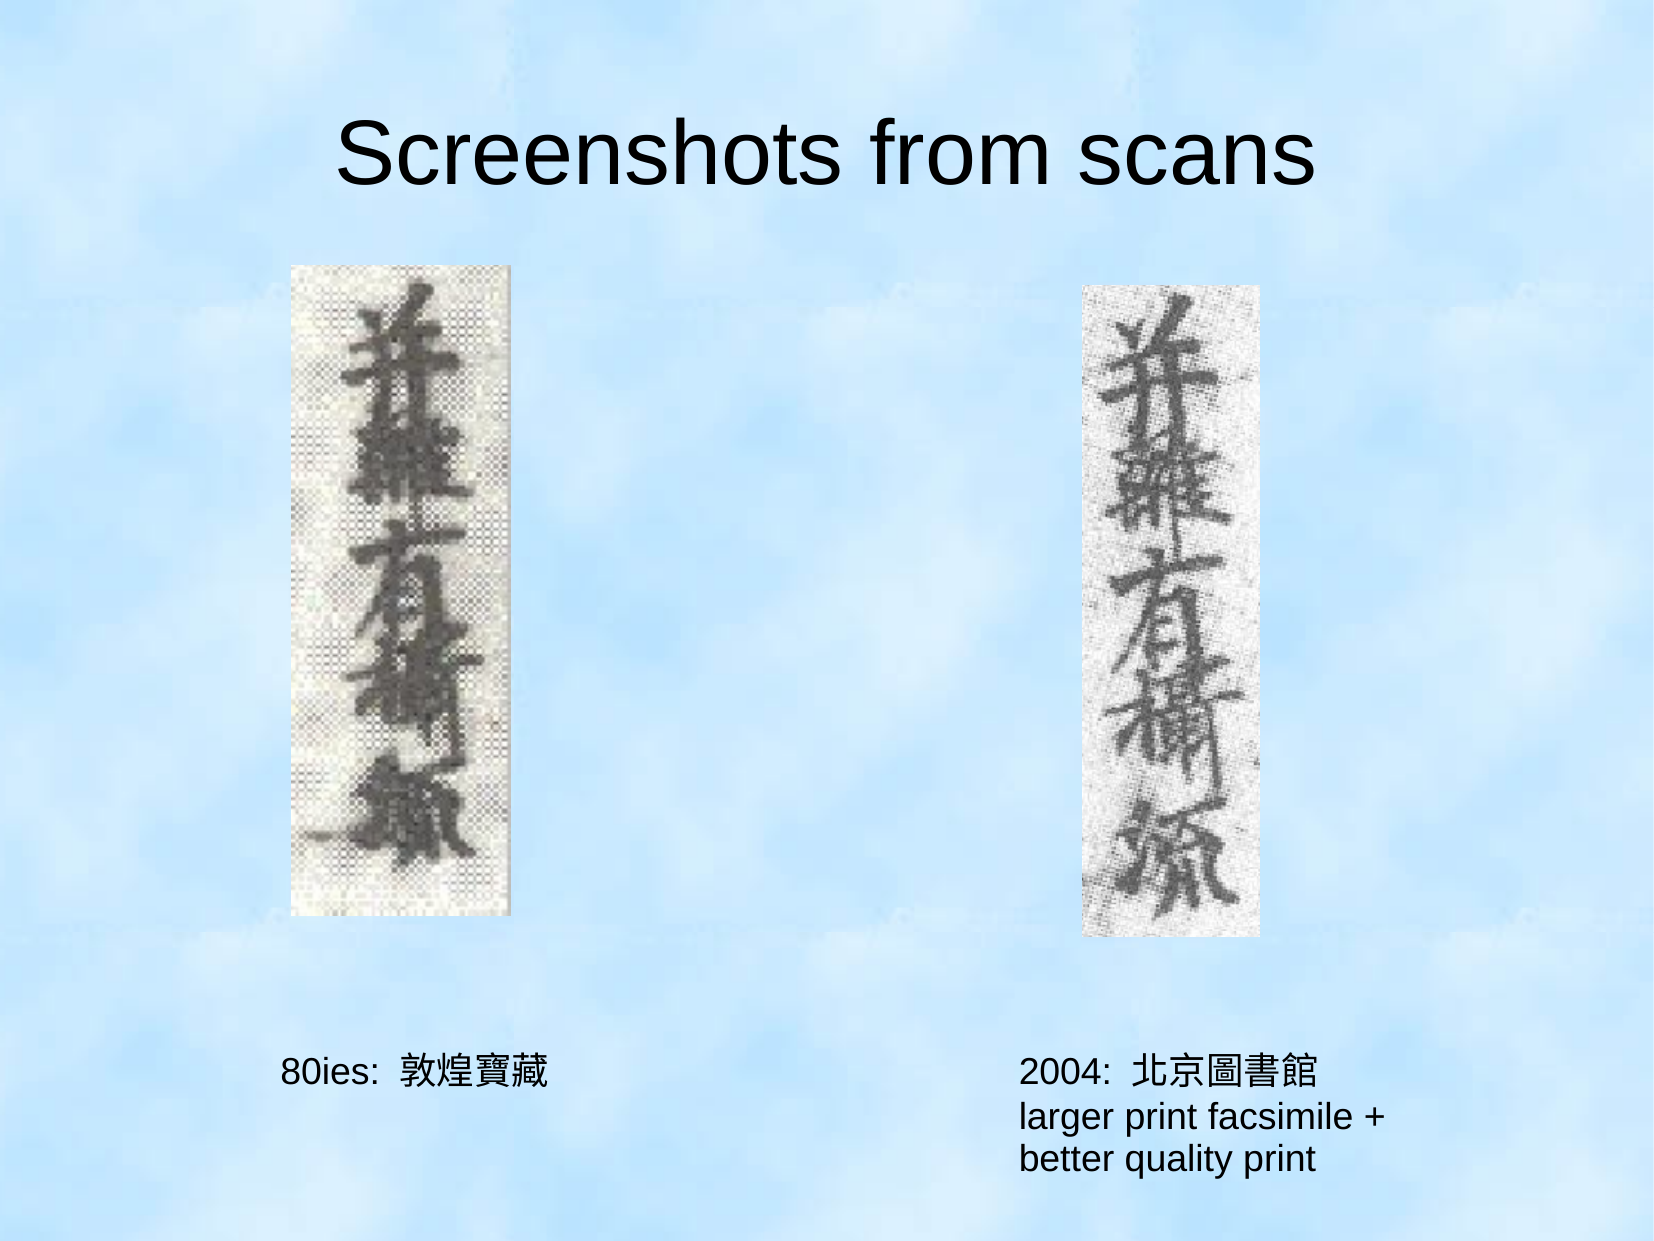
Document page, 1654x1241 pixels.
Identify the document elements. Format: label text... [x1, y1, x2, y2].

text_box 80ies: 敦煌寶藏 [265, 1033, 591, 1094]
text_box 2004: 北京圖書館 larger print facsimile + better quality print [1003, 1033, 1418, 1178]
title Screenshots from scans [82, 56, 1571, 250]
picture [0, 0, 1654, 1241]
